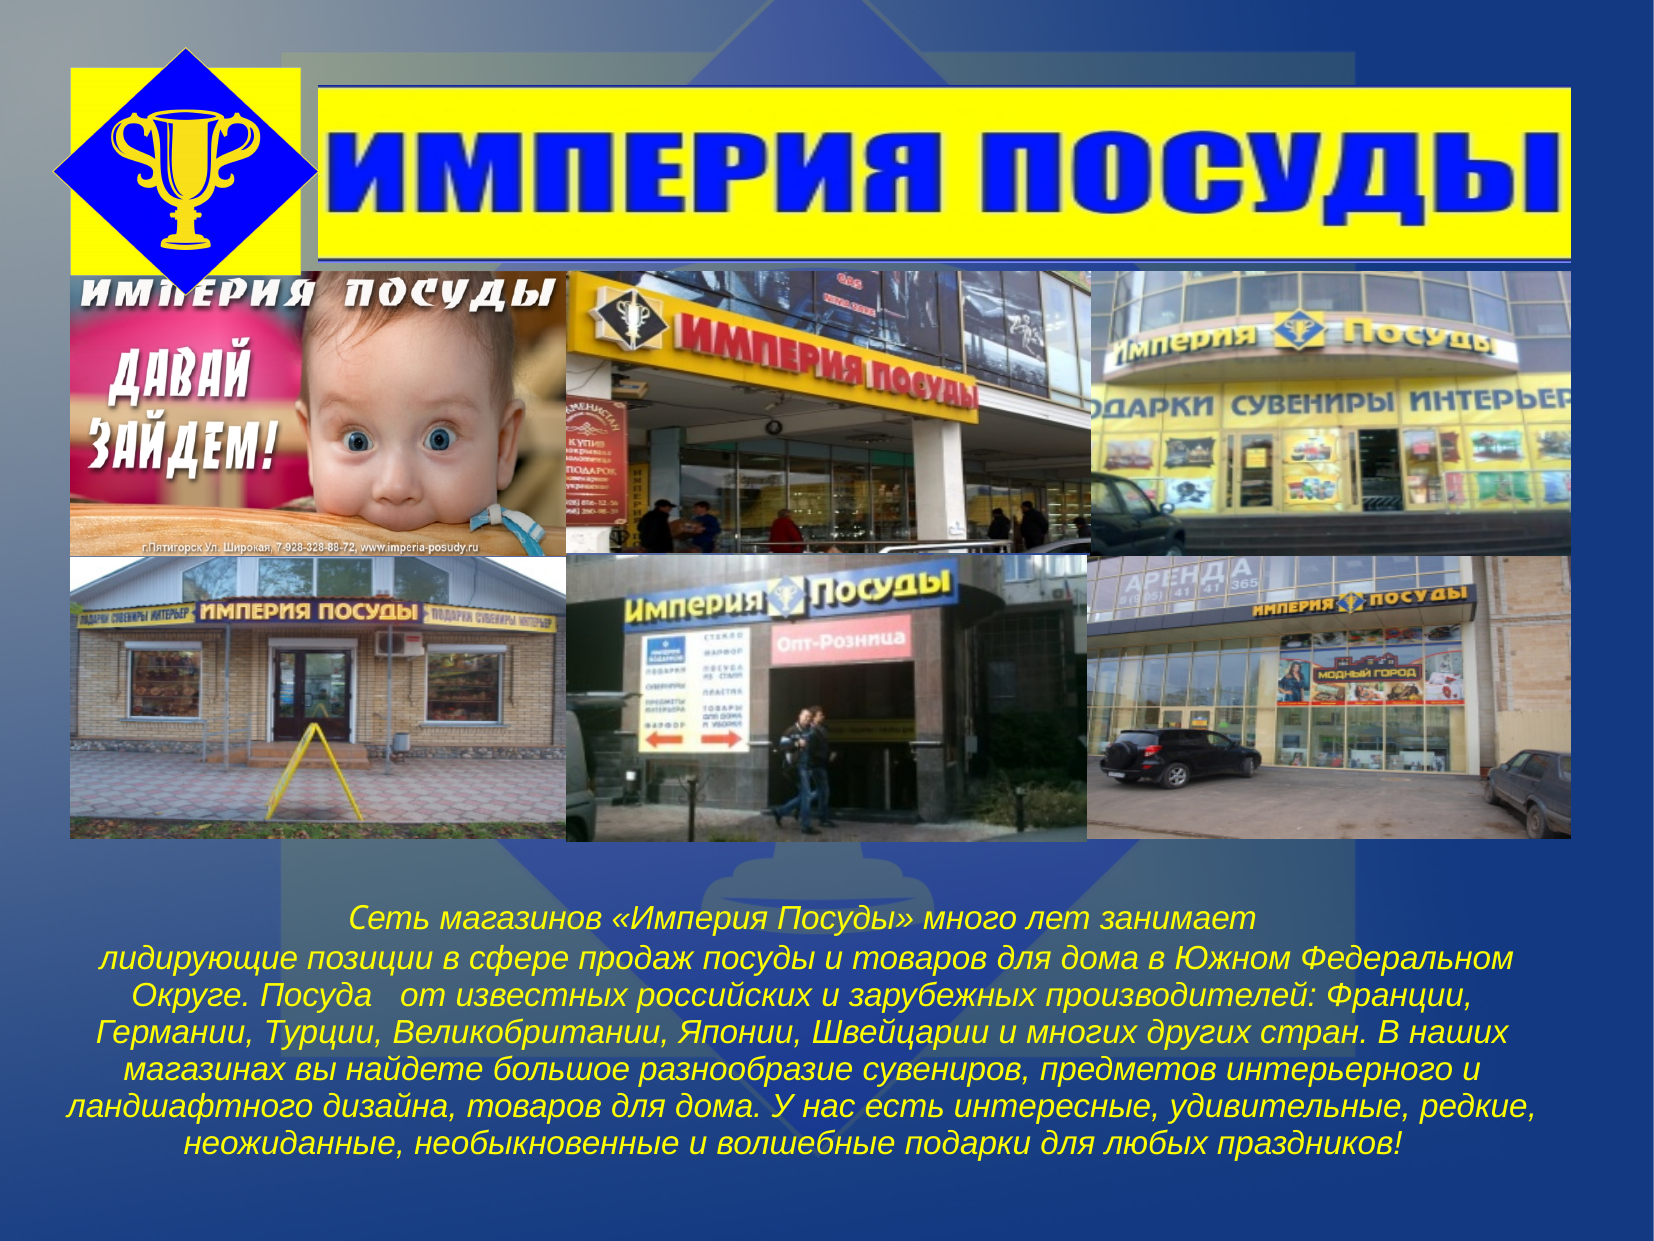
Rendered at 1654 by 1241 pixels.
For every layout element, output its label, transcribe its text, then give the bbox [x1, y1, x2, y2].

text_box Сеть магазинов «Империя Посуды» много лет занимает лидирующие позиции в сфере продаж посуды и товаров для дома в Южном Федеральном Округе. Посуда от известных российских и зарубежных производителей: Франции, Германии, Турции, Великобритании, Японии, Швейцарии и многих других стран. В наших магазинах вы найдете большое разнообразие сувениров, предметов интерьерного и ландшафтного дизайна, товаров для дома. У нас есть интересные, удивительные, редкие, неожиданные, необыкновенные и волшебные подарки для любых праздников! [47, 886, 1560, 1193]
picture [0, 0, 1654, 1241]
